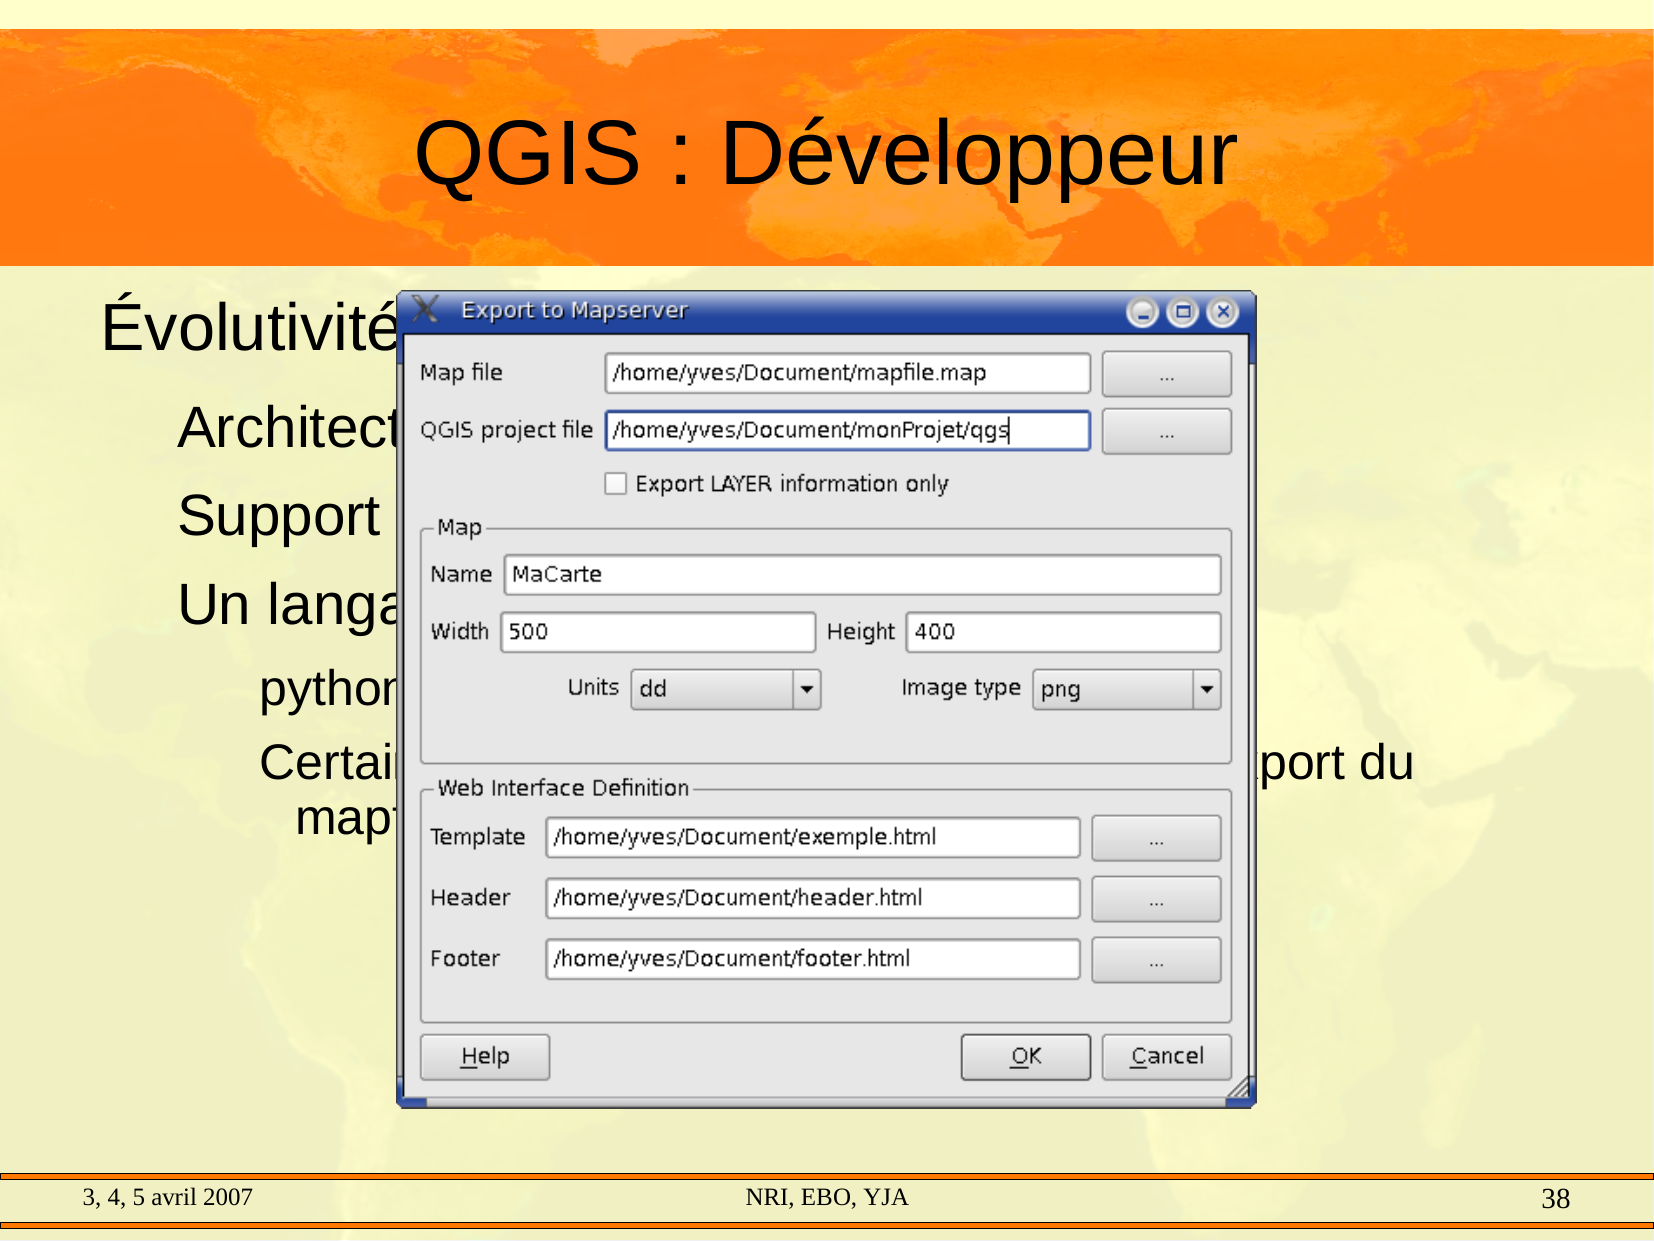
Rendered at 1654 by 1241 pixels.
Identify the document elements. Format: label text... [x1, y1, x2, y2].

list Évolutivité Architecture éclatée en bibliothèques Support des plugins Un langage de script : python Certains plugins sont déjà écrit en python (export du mapfile) [82, 290, 396, 1109]
picture [0, 29, 1654, 266]
title QGIS : Développeur [82, 49, 1571, 257]
picture [396, 290, 1572, 1109]
